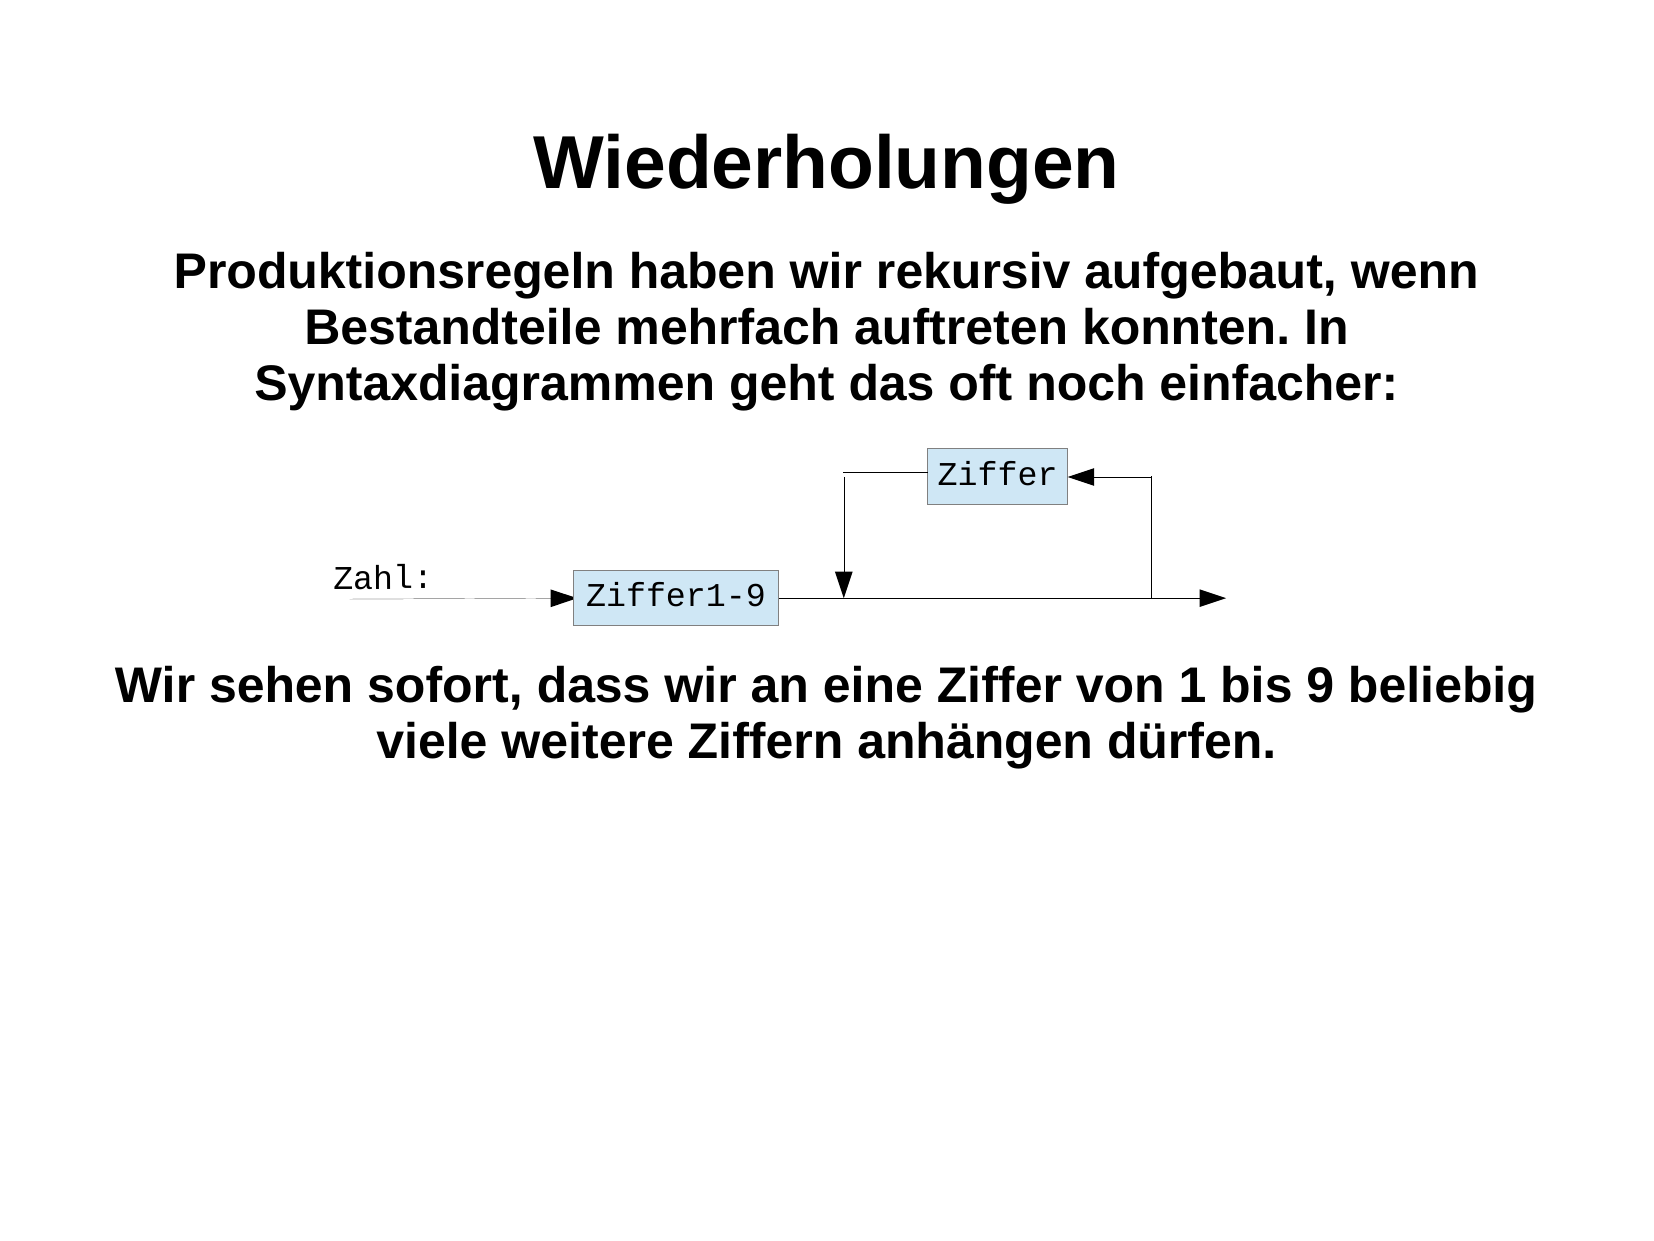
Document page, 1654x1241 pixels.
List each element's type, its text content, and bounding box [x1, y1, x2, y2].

title Wiederholungen [88, 78, 1565, 236]
text_box Ziffer [927, 448, 1068, 505]
text_box Produktionsregeln haben wir rekursiv aufgebaut, wenn Bestandteile mehrfach auftreten konnten. In Syntaxdiagrammen geht das oft noch einfacher: [59, 236, 1595, 423]
text_box Wir sehen sofort, dass wir an eine Ziffer von 1 bis 9 beliebig viele weitere Ziffern anhängen dürfen. [59, 649, 1595, 779]
text_box Ziffer1-9 [573, 570, 779, 626]
